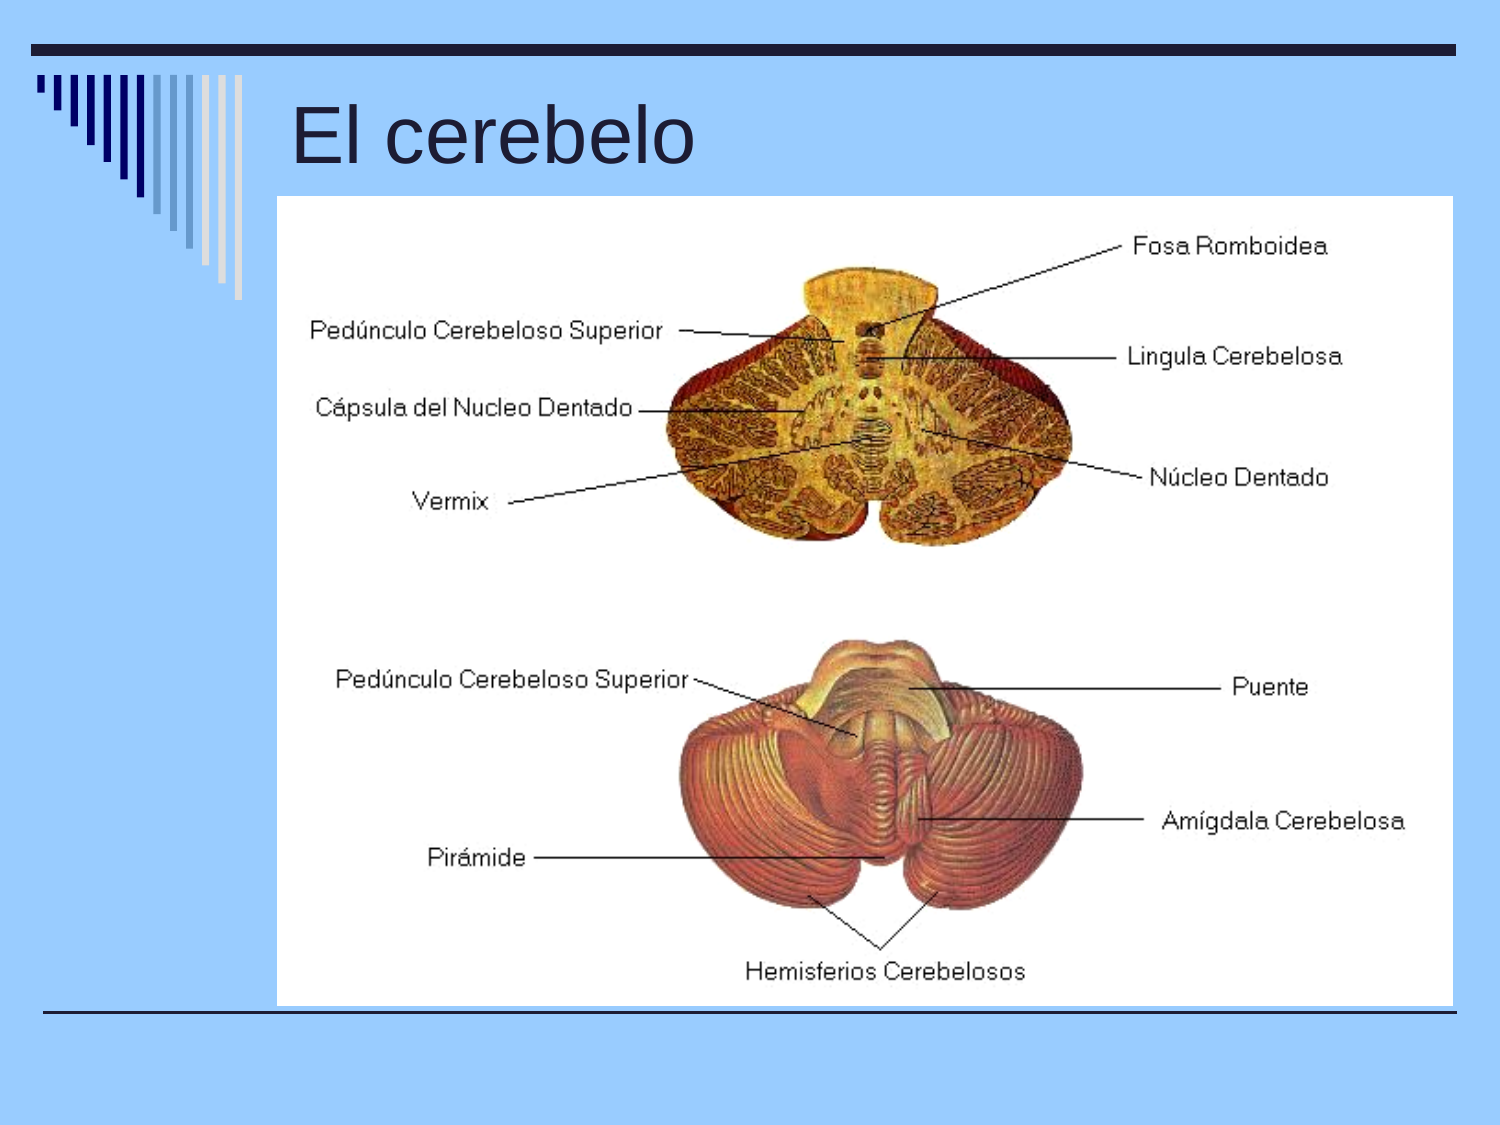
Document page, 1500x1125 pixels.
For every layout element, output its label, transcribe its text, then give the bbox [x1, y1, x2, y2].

text_box [277, 196, 1453, 1007]
title El cerebelo [274, 75, 1425, 288]
